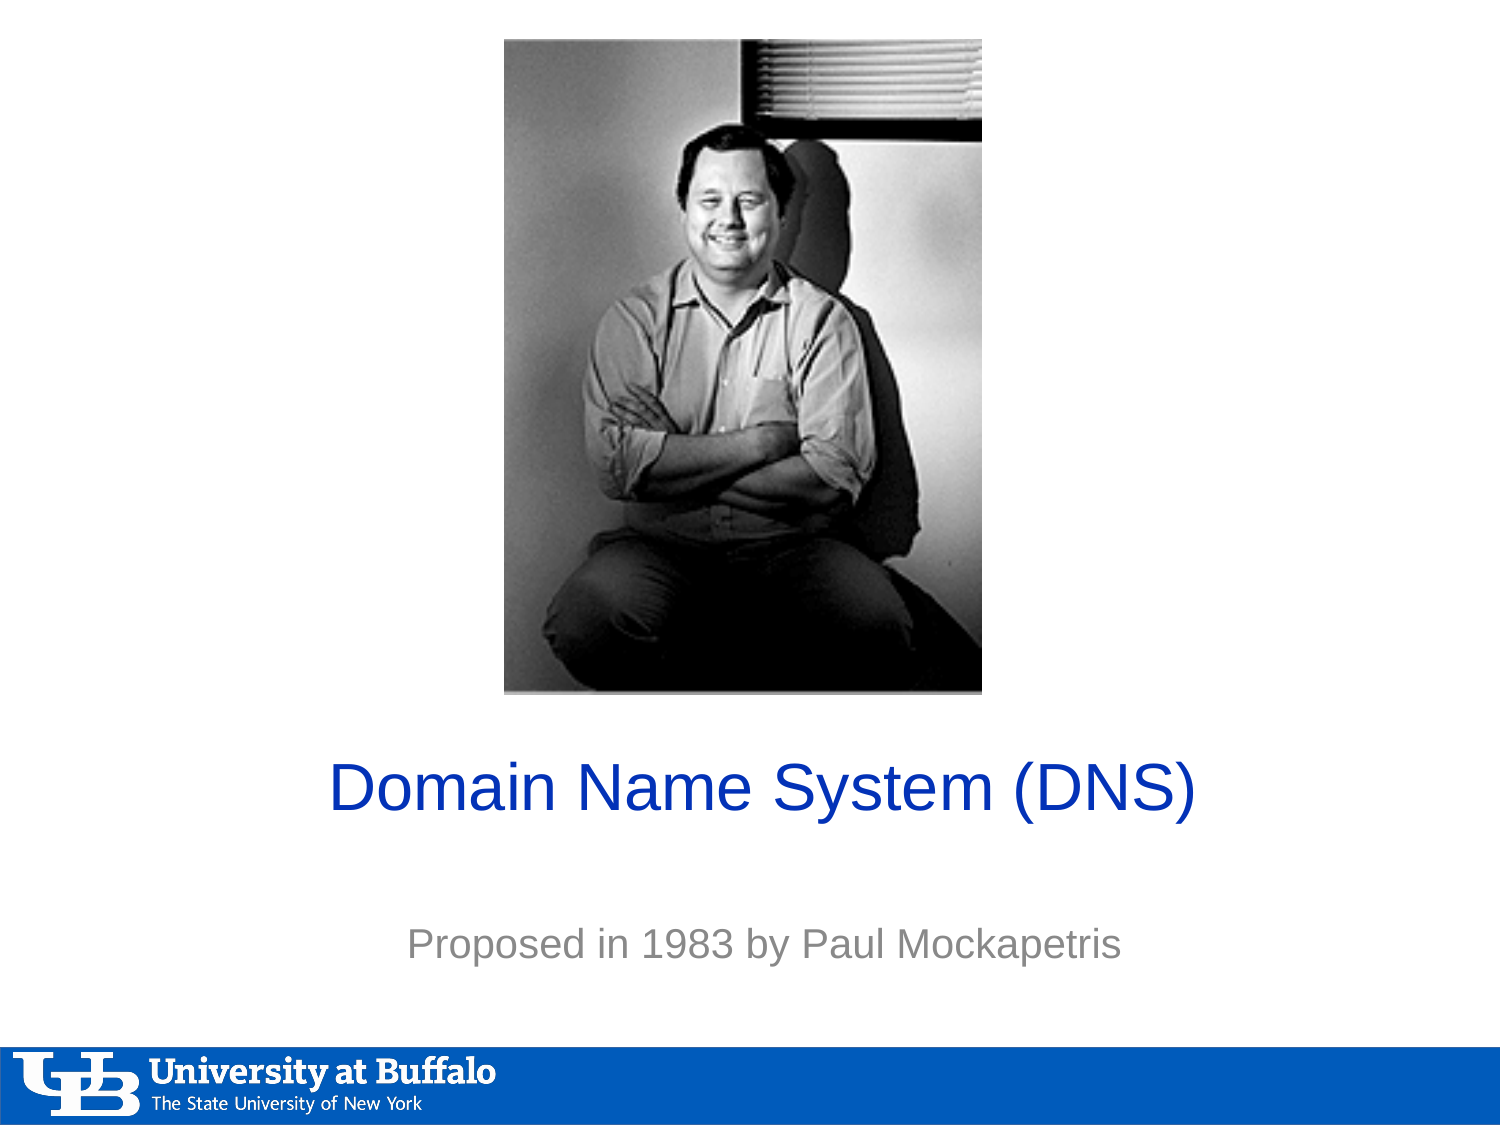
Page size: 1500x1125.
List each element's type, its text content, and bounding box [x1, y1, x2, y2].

title Domain Name System (DNS) [126, 663, 1402, 905]
picture [504, 39, 982, 695]
subtitle Proposed in 1983 by Paul Mockapetris [239, 909, 1290, 1011]
picture [13, 1052, 496, 1116]
